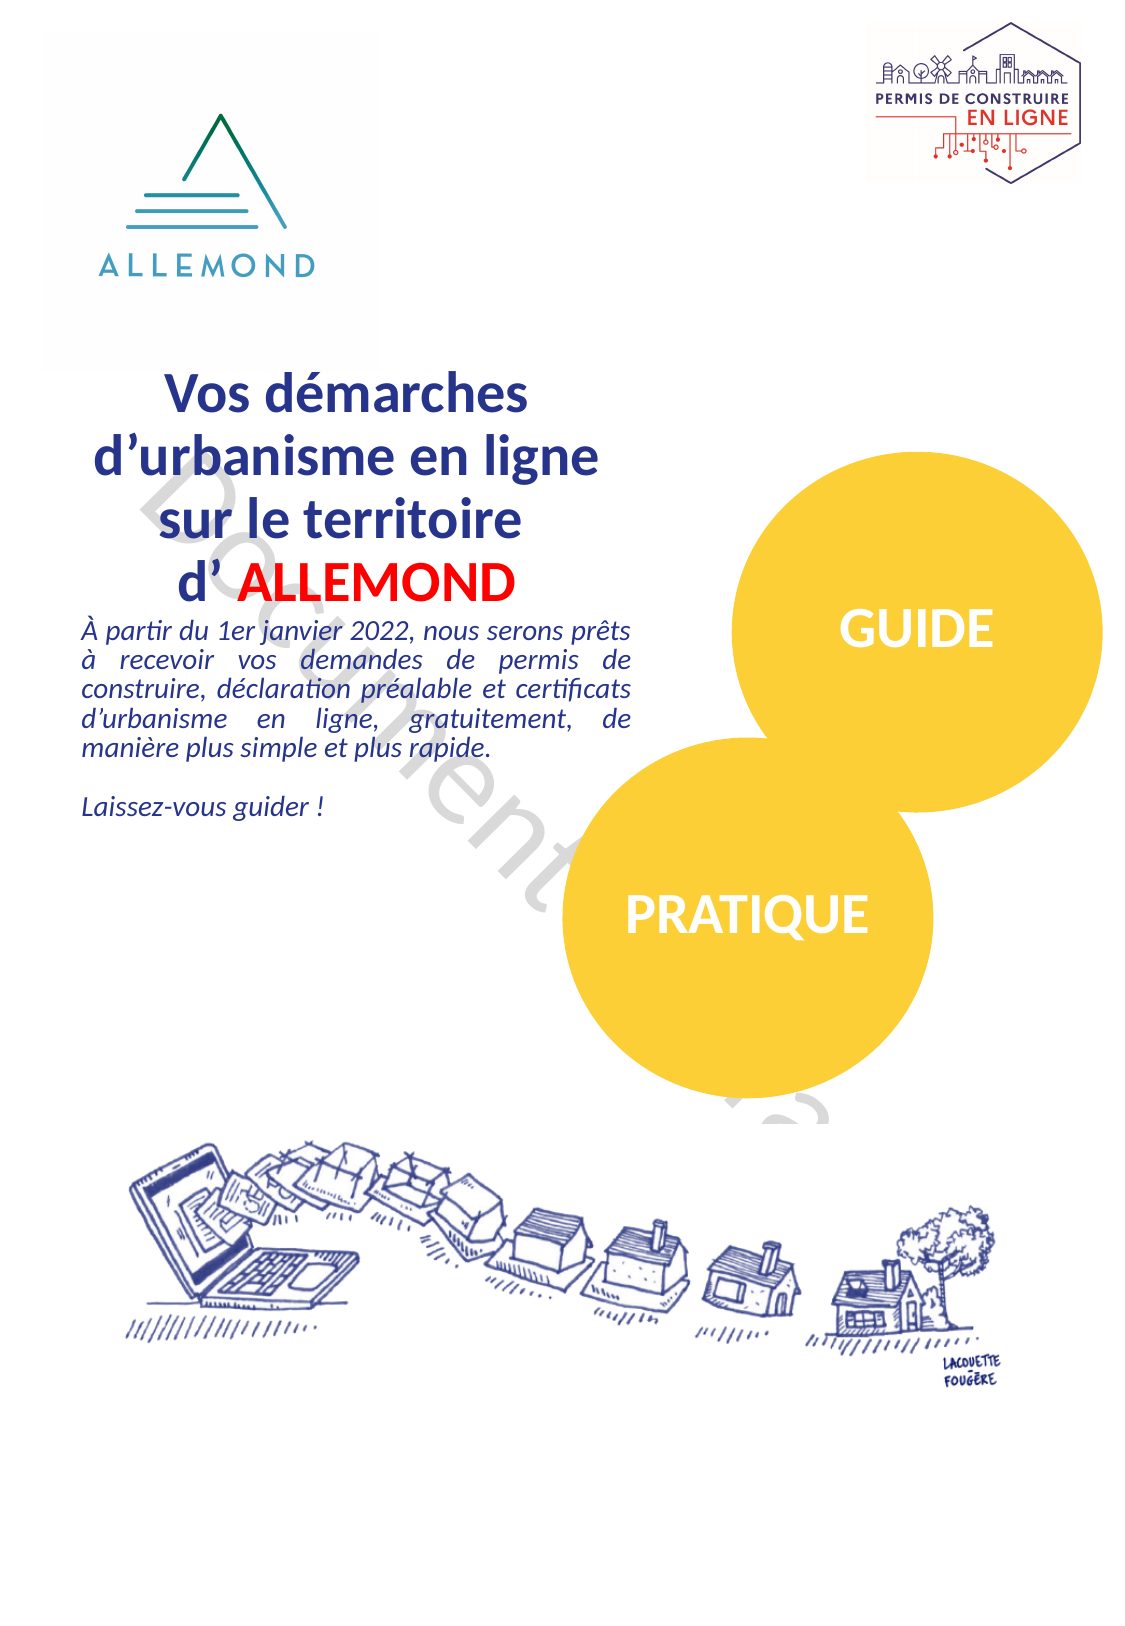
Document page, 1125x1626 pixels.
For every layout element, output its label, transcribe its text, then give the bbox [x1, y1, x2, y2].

text_box À partir du 1er janvier 2022, nous serons prêts à recevoir vos demandes de permis de construire, déclaration préalable et certificats d’urbanisme en ligne, gratuitement, de manière plus simple et plus rapide. Laissez-vous guider ! [66, 618, 649, 973]
picture [42, 32, 381, 372]
title Vos démarches d’urbanisme en ligne sur le territoire d’ ALLEMOND [53, 358, 641, 619]
picture [98, 1125, 1028, 1408]
text_box GUIDE [793, 558, 1042, 706]
text_box [562, 451, 1103, 1099]
text_box PRATIQUE [605, 844, 891, 992]
